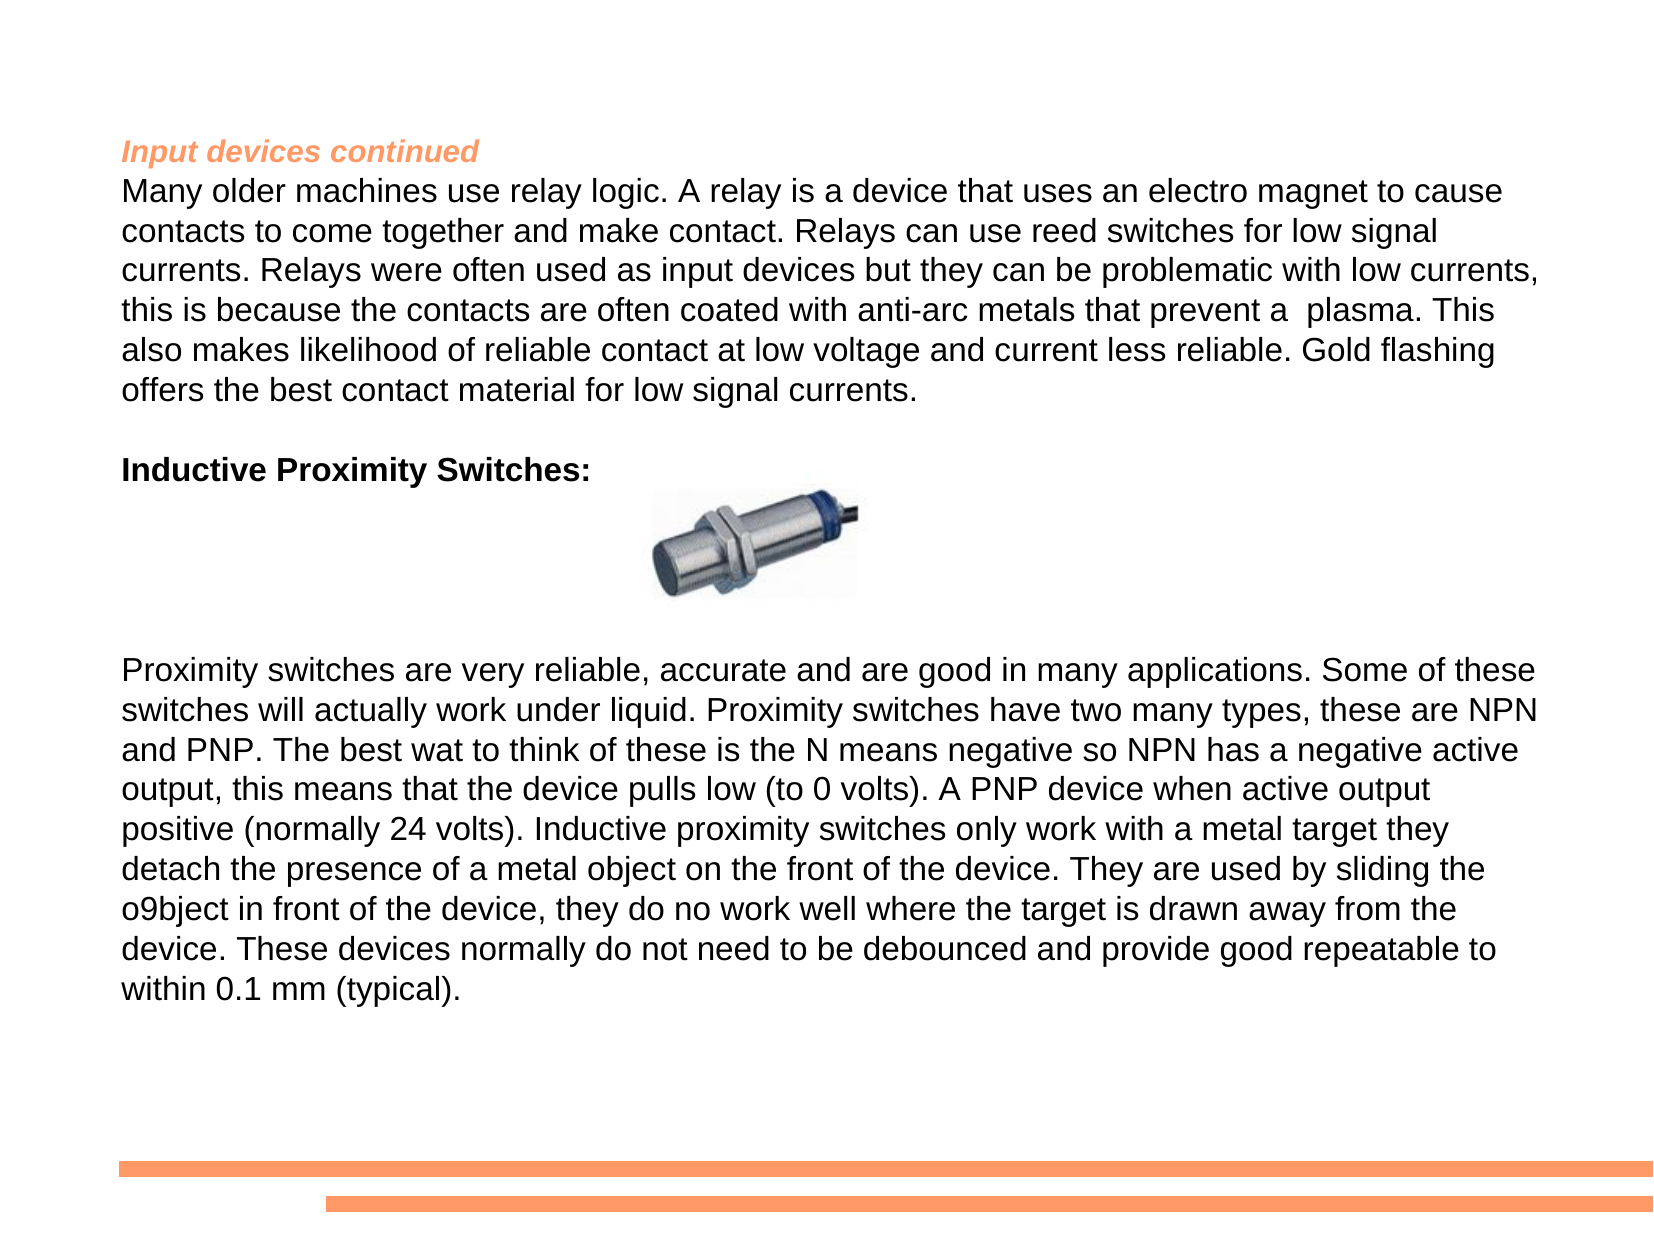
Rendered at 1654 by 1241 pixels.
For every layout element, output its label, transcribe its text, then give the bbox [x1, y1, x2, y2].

picture [604, 470, 896, 635]
list Many older machines use relay logic. A relay is a device that uses an electro magnet to cause contacts to come together and make contact. Relays can use reed switches for low signal currents. Relays were often used as input devices but they can be problematic with low currents, this is because the contacts are often coated with anti-arc metals that prevent a plasma. This also makes likelihood of reliable contact at low voltage and current less reliable. Gold flashing offers the best contact material for low signal currents. Inductive Proximity Switches: Proximity switches are very reliable, accurate and are good in many applications. Some of these switches will actually work under liquid. Proximity switches have two many types, these are NPN and PNP. The best wat to think of these is the N means negative so NPN has a negative active output, this means that the device pulls low (to 0 volts). A PNP device when active output positive (normally 24 volts). Inductive proximity switches only work with a metal target they detach the presence of a metal object on the front of the device. They are used by sliding the o9bject in front of the device, they do no work well where the target is drawn away from the device. These devices normally do not need to be debounced and provide good repeatable to within 0.1 mm (typical). [121, 168, 1551, 1098]
title Input devices continued [121, 130, 1534, 168]
